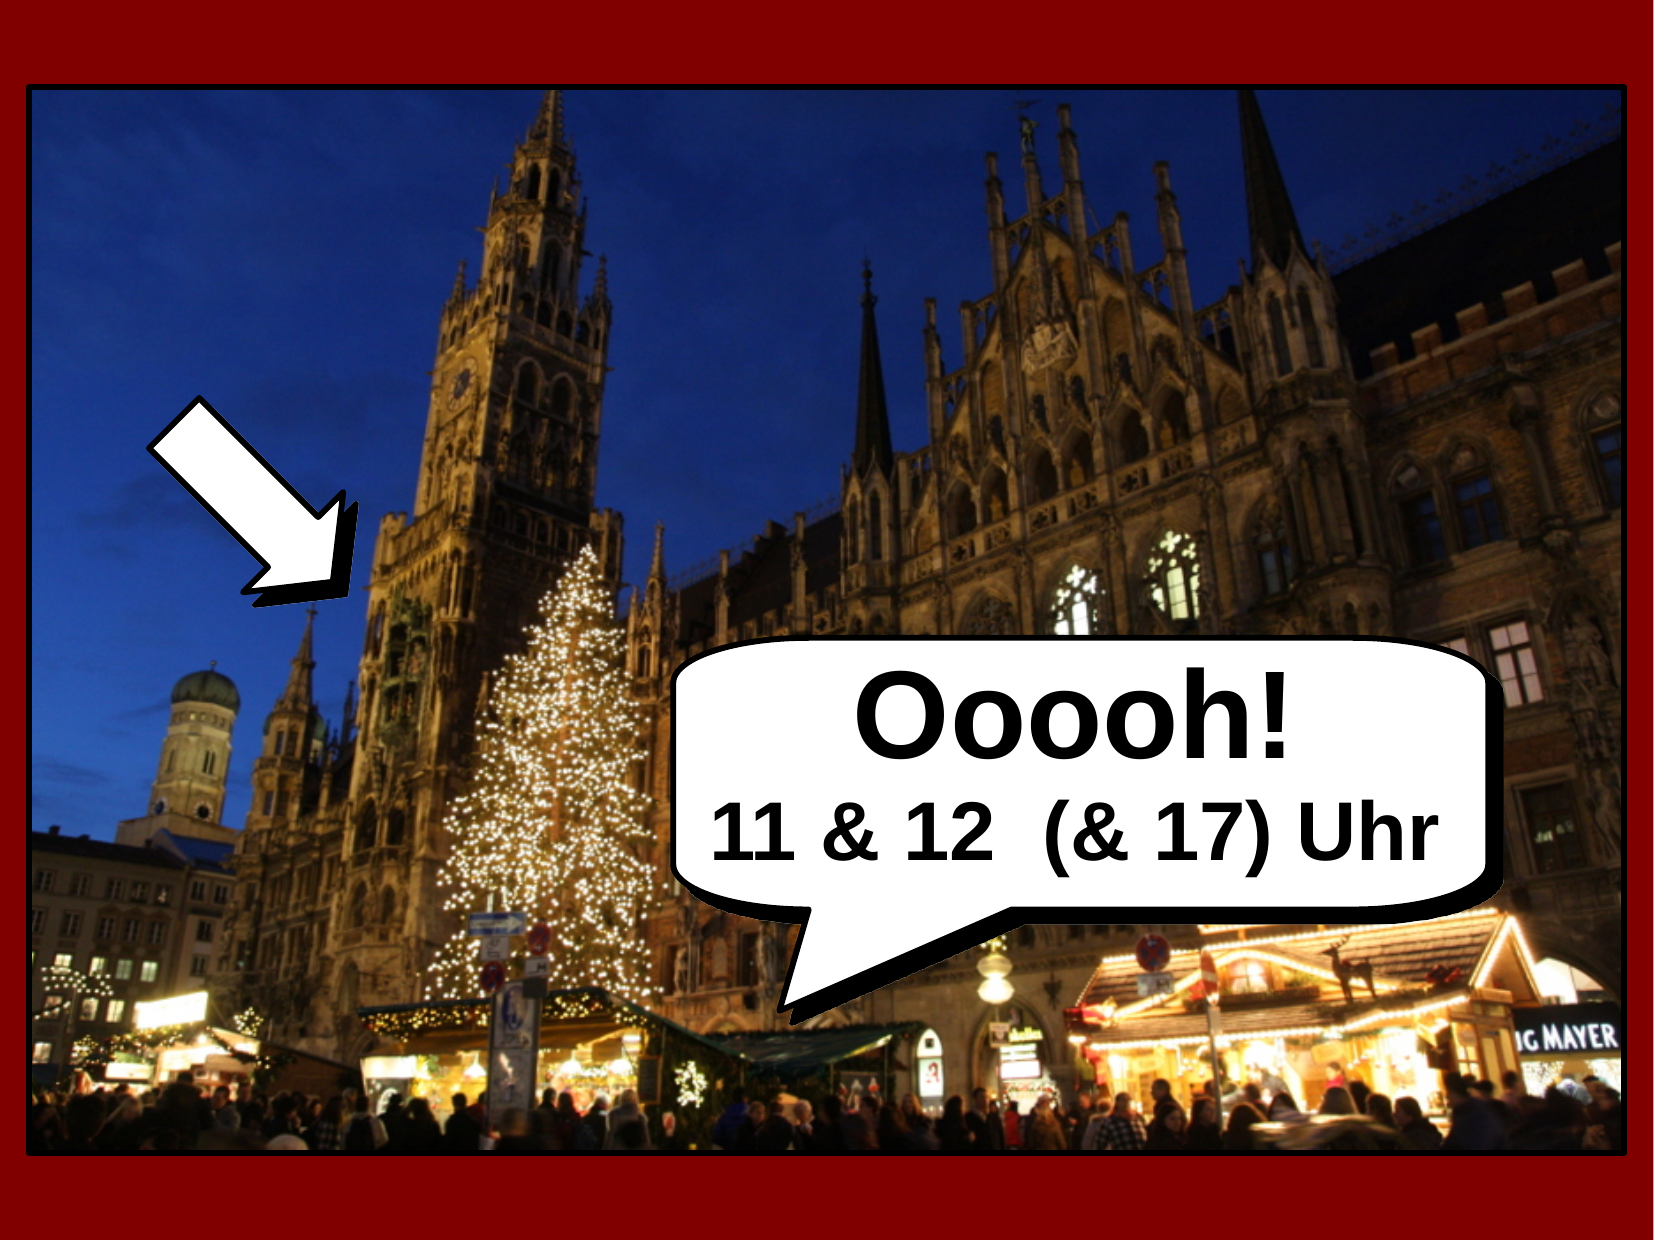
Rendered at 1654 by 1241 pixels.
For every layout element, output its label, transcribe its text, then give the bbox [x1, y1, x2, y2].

text_box Ooooh! 11 & 12 (& 17) Uhr [685, 637, 1465, 886]
text_box [689, 657, 1489, 1011]
text_box [149, 398, 344, 593]
picture [32, 90, 1622, 1150]
text_box [673, 664, 685, 883]
